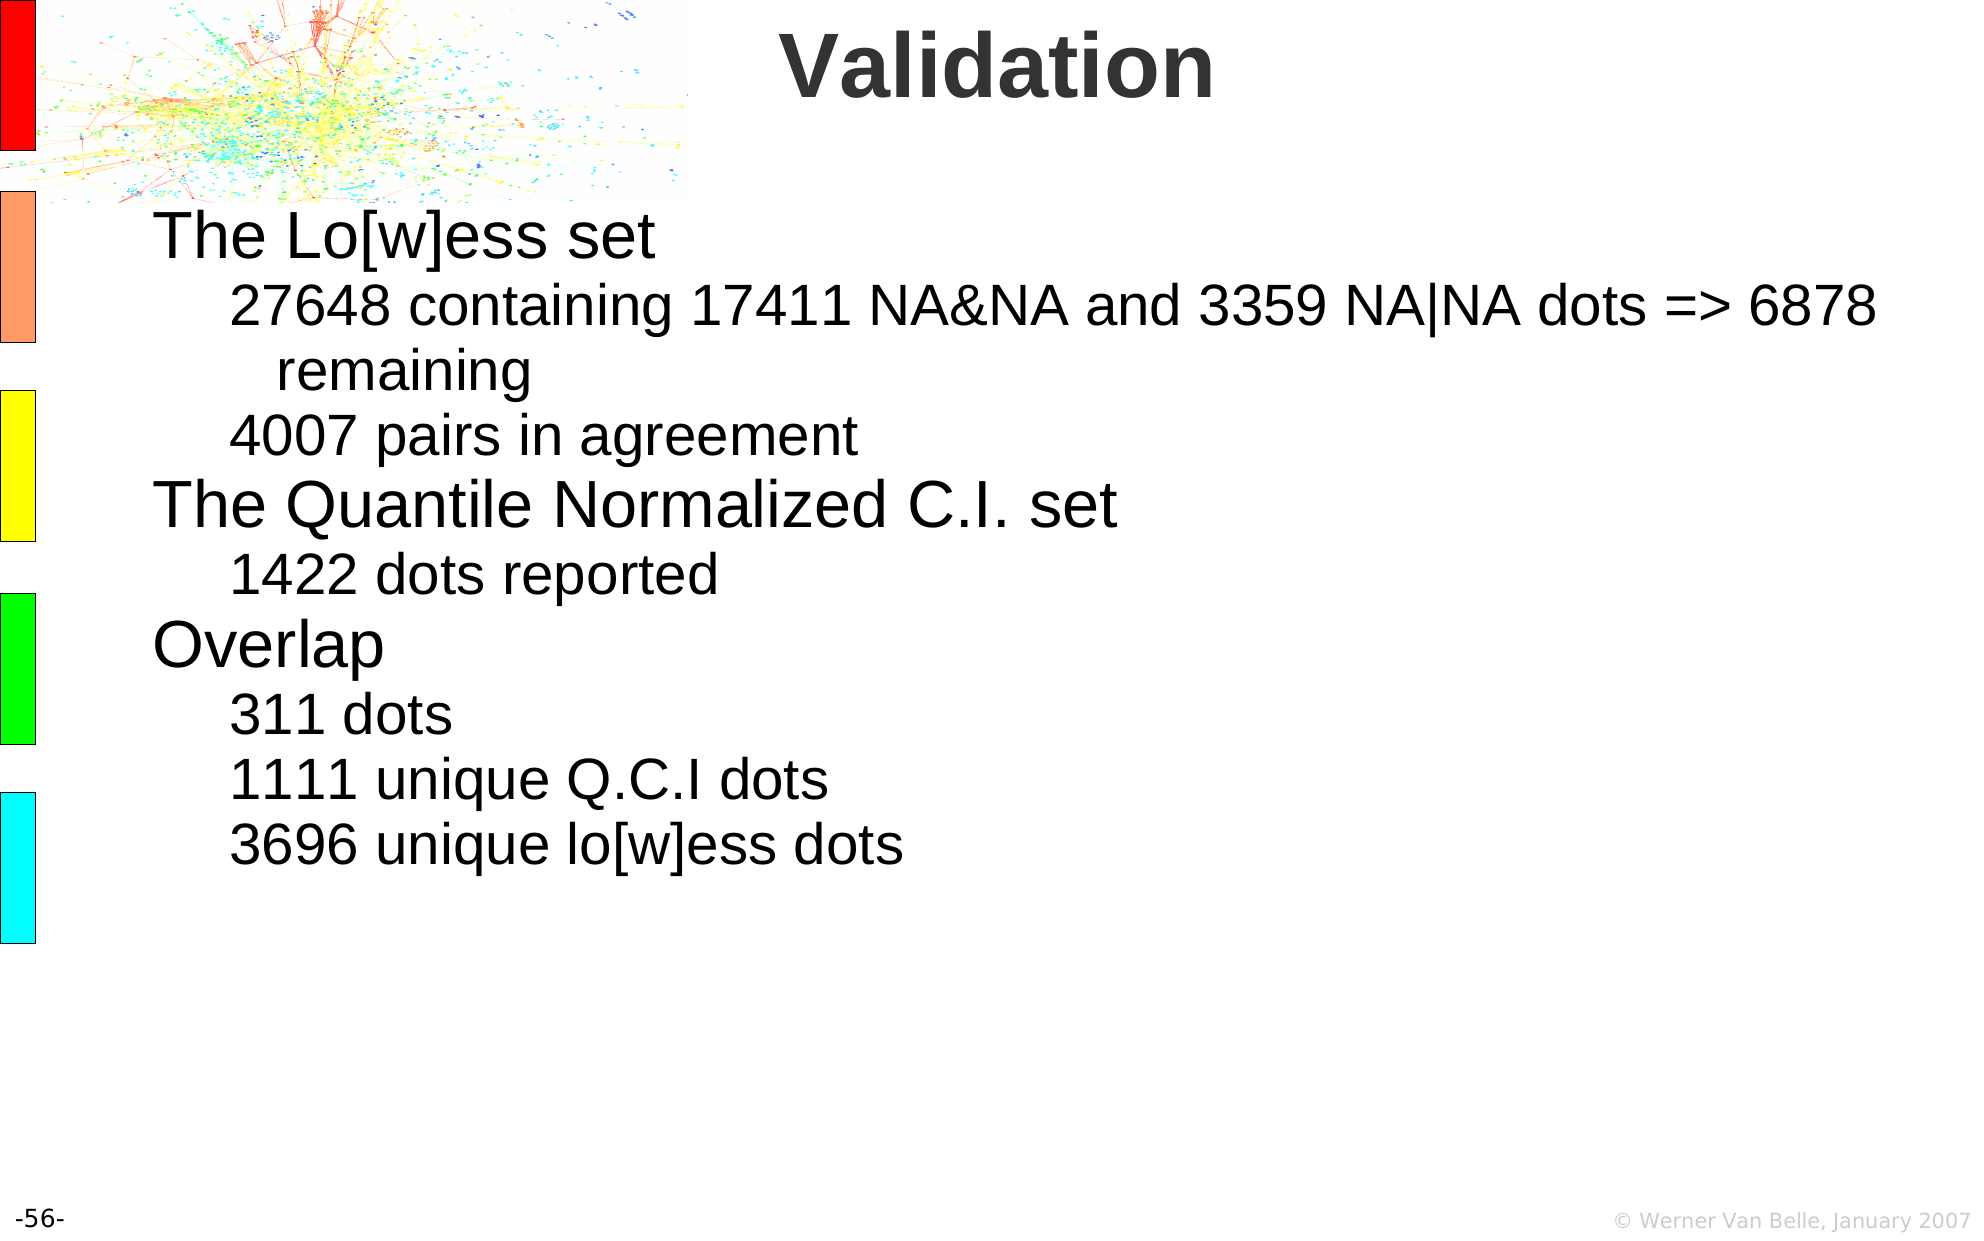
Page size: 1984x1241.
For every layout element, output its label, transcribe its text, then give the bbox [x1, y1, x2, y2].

title Validation [150, 0, 1845, 133]
list The Lo[w]ess set 27648 containing 17411 NA&NA and 3359 NA|NA dots => 6878 remaining 4007 pairs in agreement The Quantile Normalized C.I. set 1422 dots reported Overlap 311 dots 1111 unique Q.C.I dots 3696 unique lo[w]ess dots [134, 197, 1935, 1167]
title Gene Expression [0, 0, 688, 203]
